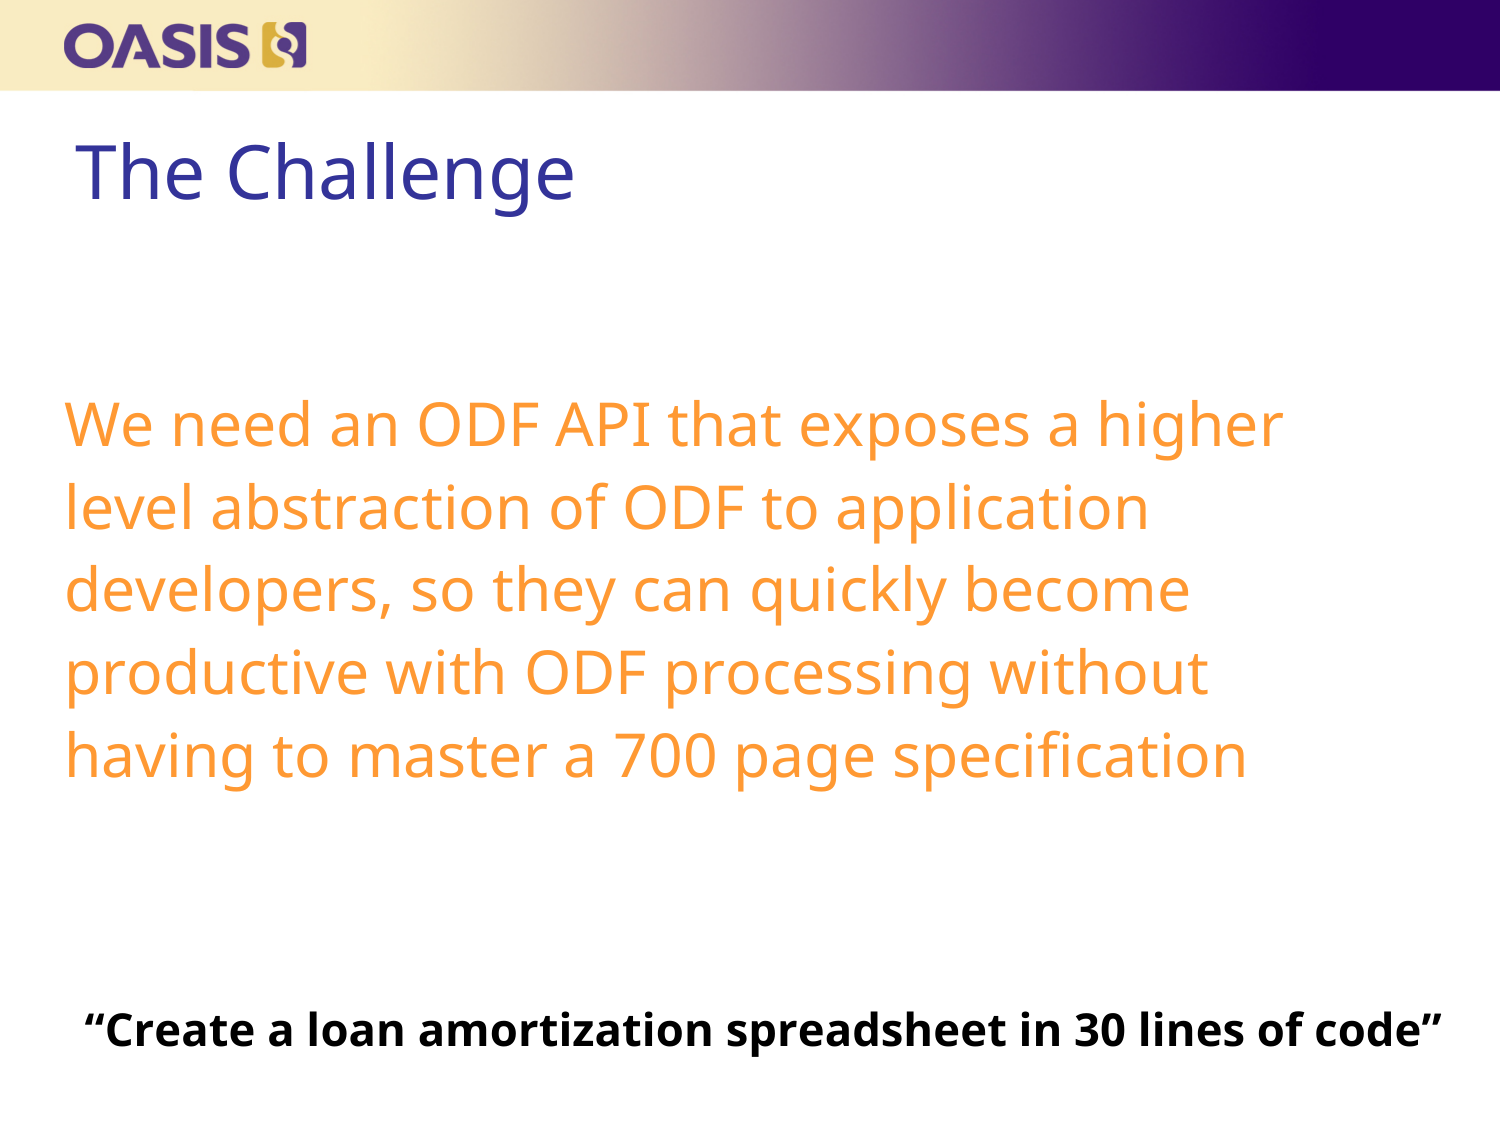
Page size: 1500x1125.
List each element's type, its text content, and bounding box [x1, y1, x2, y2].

subtitle We need an ODF API that exposes a higher level abstraction of ODF to application developers, so they can quickly become productive with ODF processing without having to master a 700 page specification [64, 257, 1402, 1017]
title The Challenge [75, 121, 1438, 228]
picture [0, 0, 1500, 1125]
text_box “Create a loan amortization spreadsheet in 30 lines of code” [84, 997, 1388, 1051]
